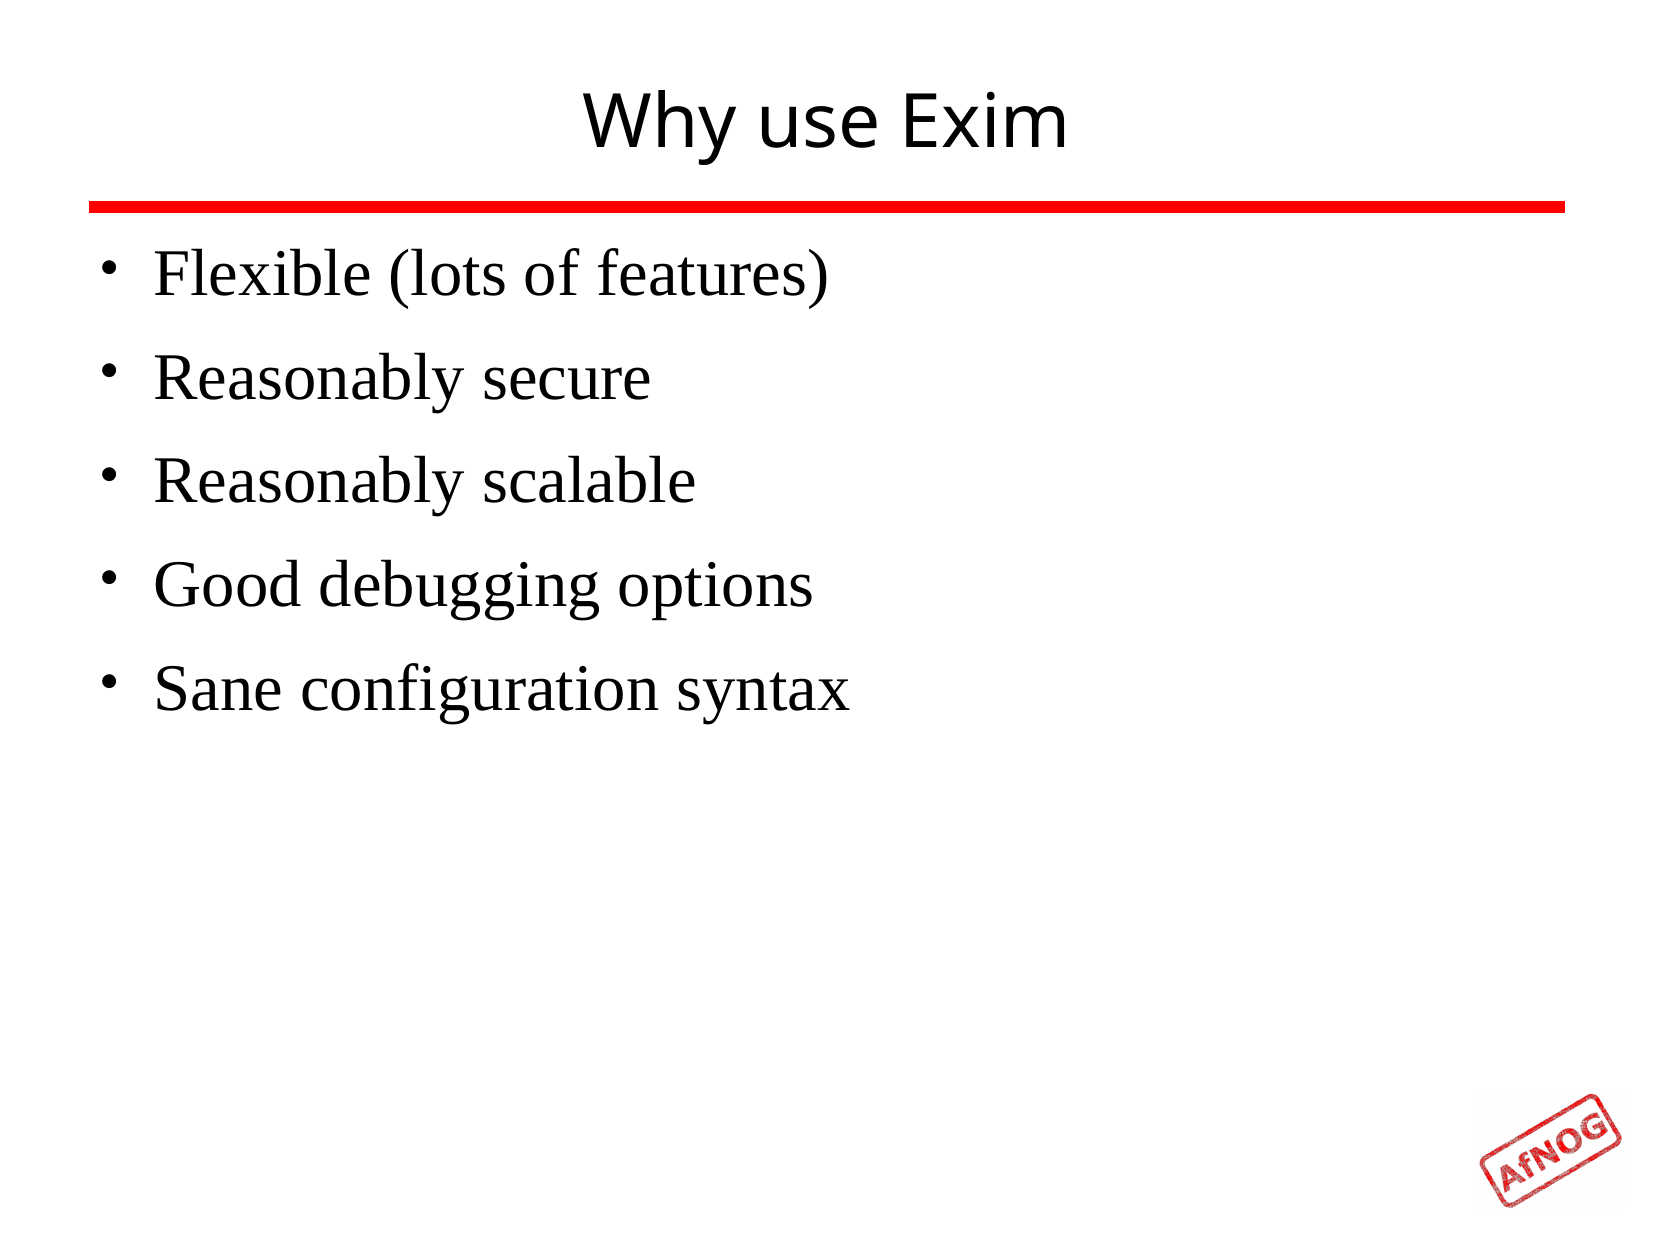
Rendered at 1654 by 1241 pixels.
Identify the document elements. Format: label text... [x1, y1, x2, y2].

title Why use Exim [88, 29, 1565, 207]
list Flexible (lots of features) Reasonably secure Reasonably scalable Good debugging options Sane configuration syntax [82, 236, 1571, 1123]
picture [1476, 1090, 1625, 1211]
